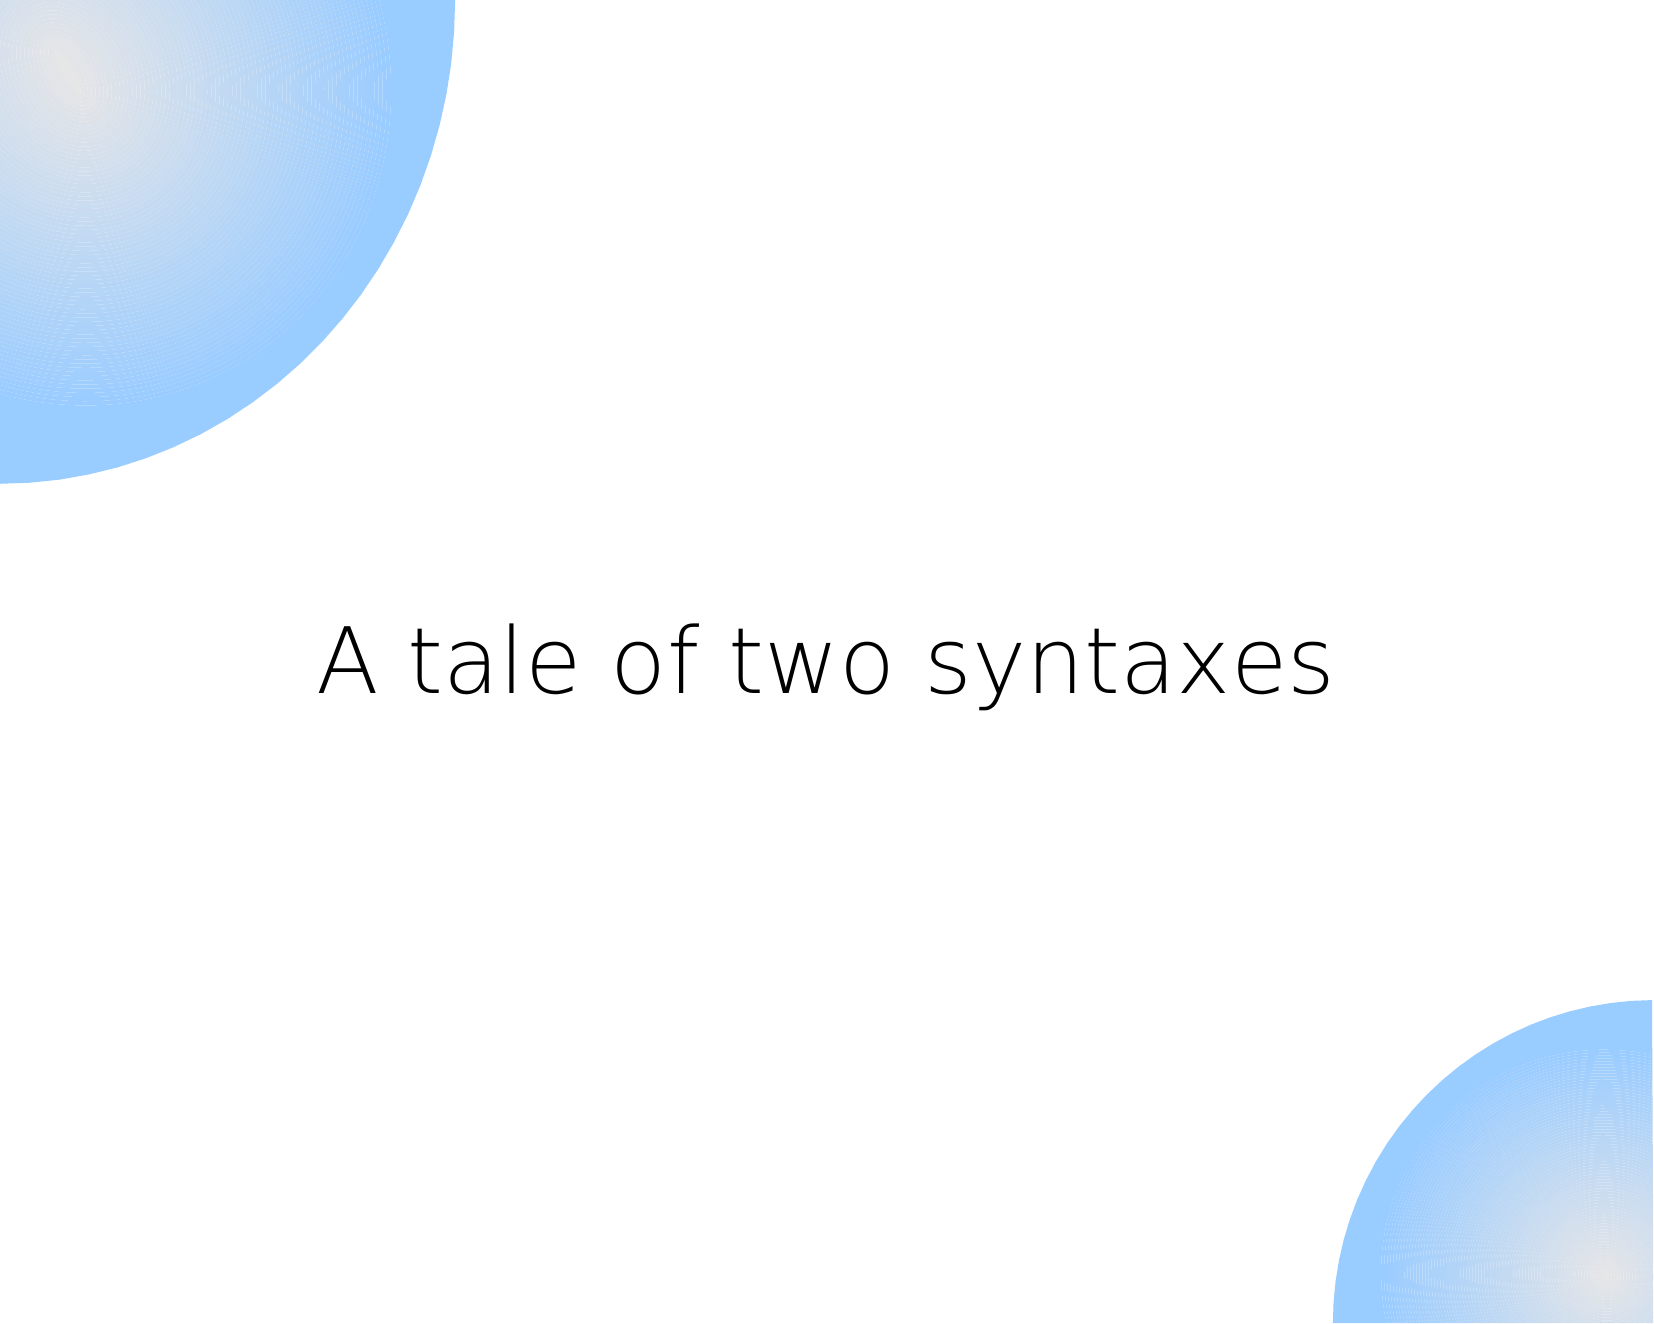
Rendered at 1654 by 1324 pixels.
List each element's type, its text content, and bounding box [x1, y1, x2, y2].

subtitle A tale of two syntaxes [82, 149, 1571, 1174]
